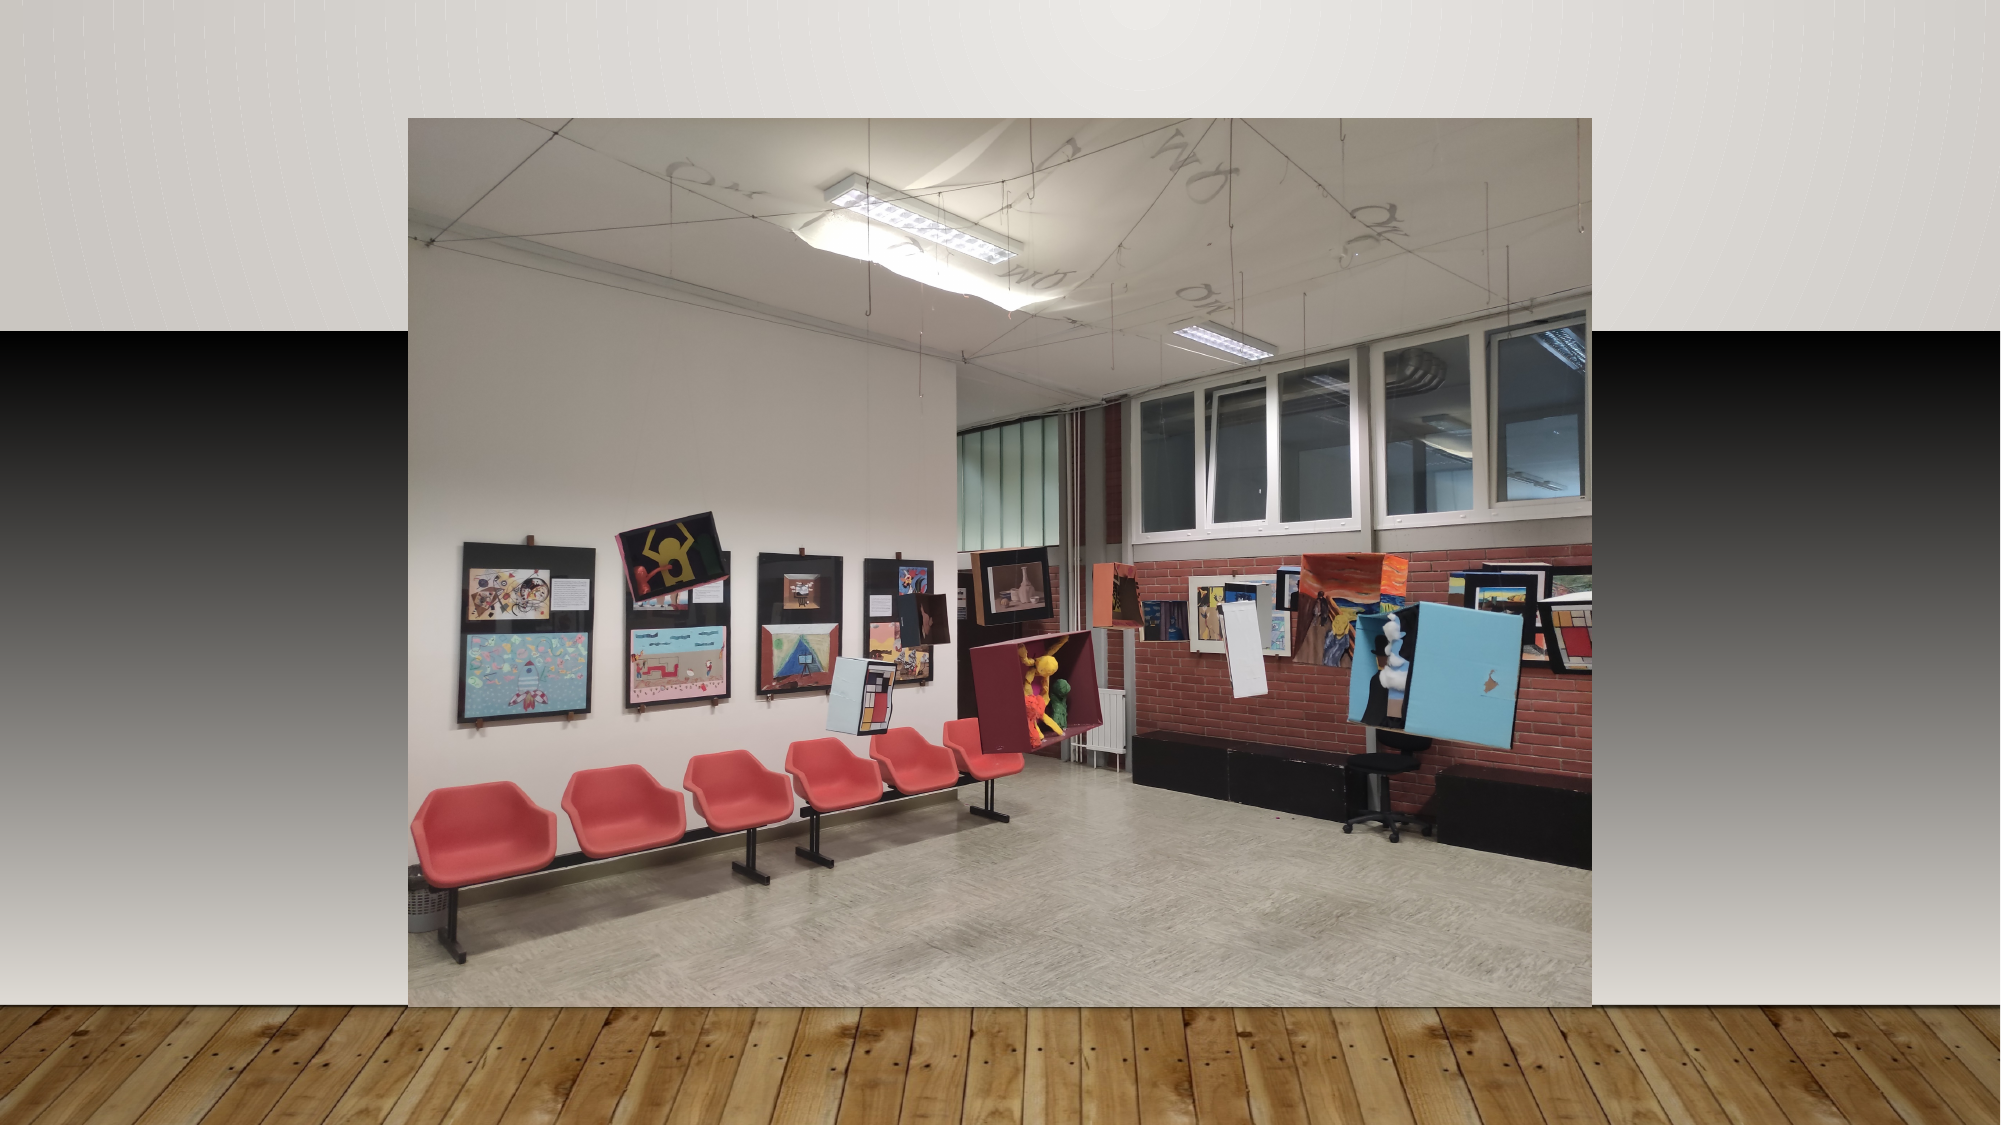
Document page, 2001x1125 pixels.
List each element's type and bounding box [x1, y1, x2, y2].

picture [408, 118, 1592, 1007]
